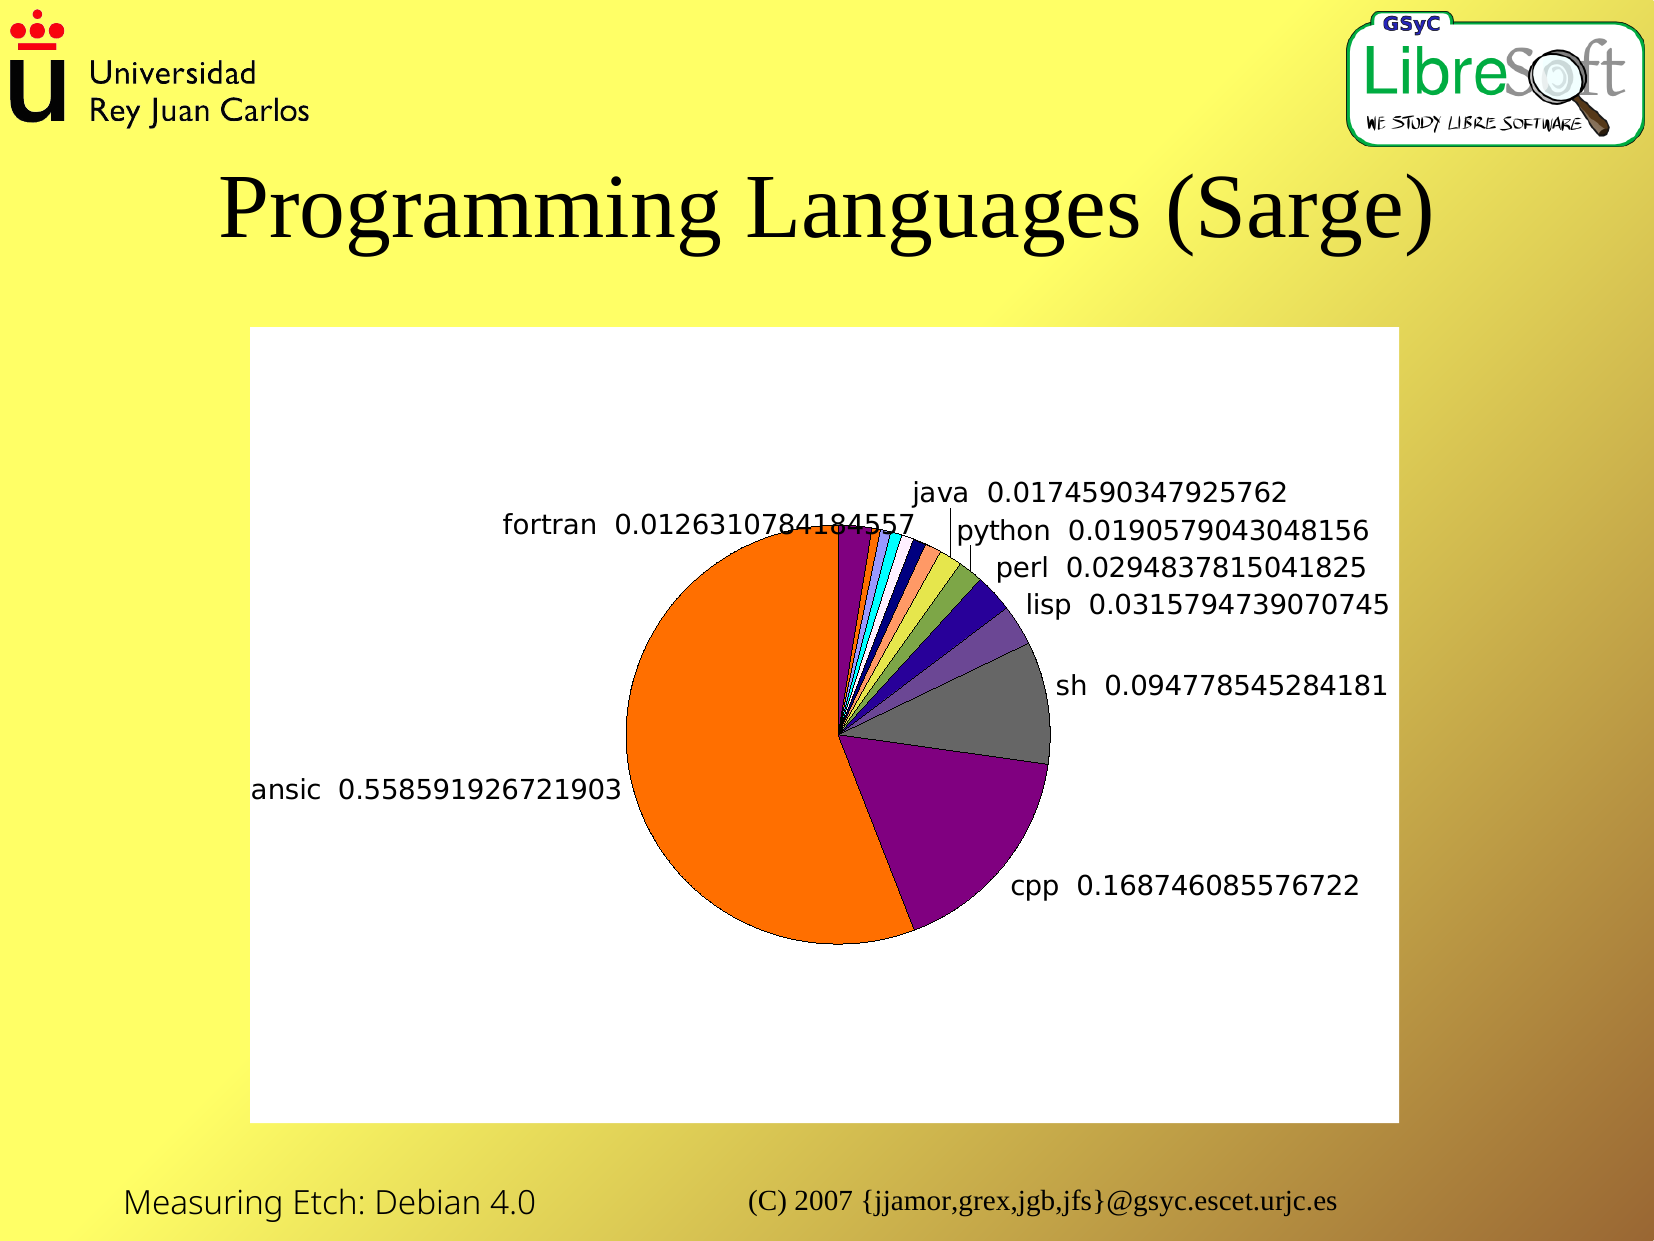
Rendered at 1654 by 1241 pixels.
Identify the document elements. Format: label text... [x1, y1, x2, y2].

title Programming Languages (Sarge) [121, 99, 1534, 314]
picture [10, 9, 309, 129]
chart [250, 327, 1400, 1124]
picture [1346, 11, 1645, 147]
